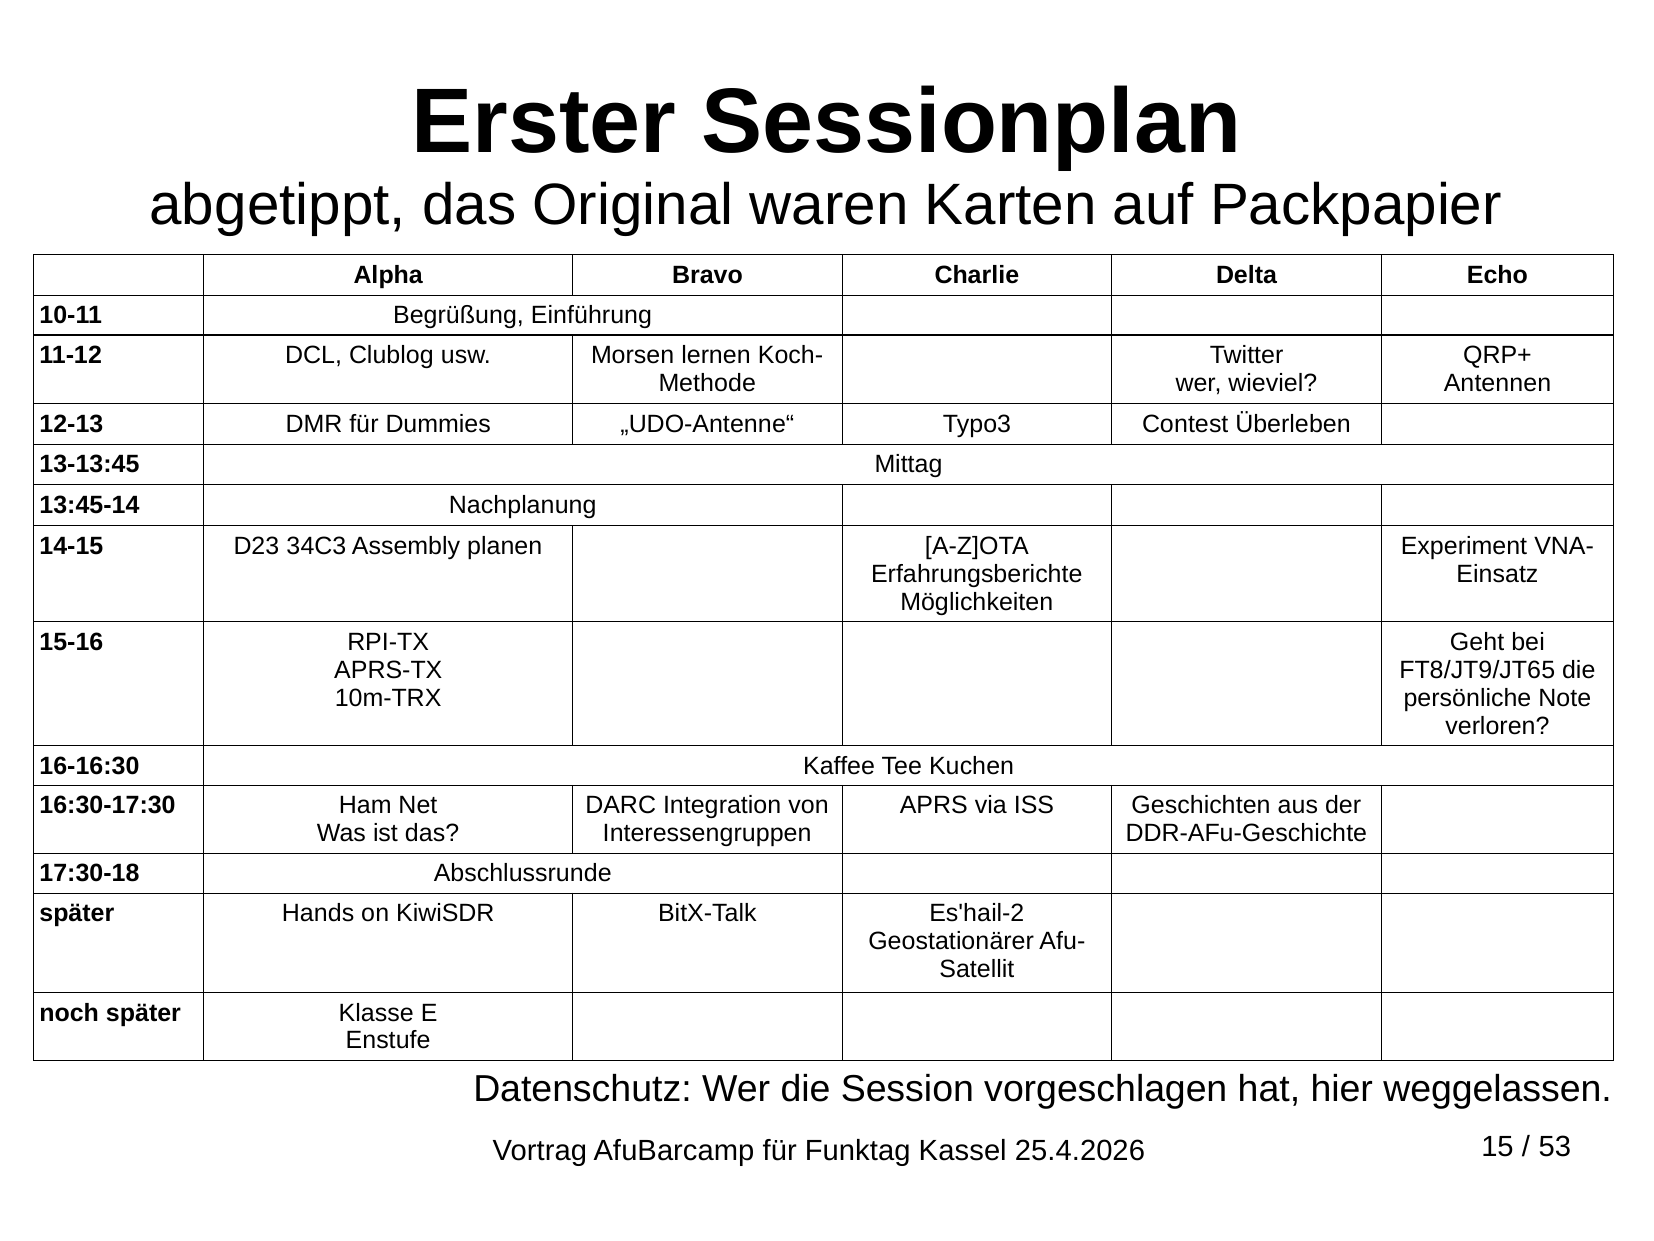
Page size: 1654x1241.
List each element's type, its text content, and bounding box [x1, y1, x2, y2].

table_cell [1112, 296, 1381, 334]
table_cell [843, 993, 1111, 1060]
table_cell Es'hail-2 Geostationärer Afu-Satellit [843, 894, 1111, 992]
table_cell Mittag [204, 445, 1613, 484]
table_cell Morsen lernen Koch-Methode [573, 336, 842, 403]
table_cell Contest Überleben [1112, 404, 1381, 444]
table_cell [573, 993, 842, 1060]
table_cell später [34, 894, 203, 992]
title Erster Sessionplan abgetippt, das Original waren Karten auf Packpapier [82, 49, 1571, 254]
table_cell 15-16 [34, 622, 203, 745]
table_cell 13:45-14 [34, 485, 203, 525]
table_cell Nachplanung [204, 485, 842, 525]
table_cell DARC Integration von Interessengruppen [573, 786, 842, 853]
table_header [34, 255, 203, 295]
table_cell [1112, 894, 1381, 992]
table_cell 16-16:30 [34, 746, 203, 785]
table_cell 14-15 [34, 526, 203, 621]
table_header Alpha [204, 255, 572, 295]
table_cell D23 34C3 Assembly planen [204, 526, 572, 621]
table_cell [843, 622, 1111, 745]
table_cell [1382, 404, 1613, 444]
table_header Echo [1382, 255, 1613, 295]
table_cell [573, 526, 842, 621]
table_cell 11-12 [34, 336, 203, 403]
table_cell Geht bei FT8/JT9/JT65 die persönliche Note verloren? [1382, 622, 1613, 745]
table_cell [1382, 786, 1613, 853]
table_cell [843, 854, 1111, 893]
table_cell Abschlussrunde [204, 854, 842, 893]
table_cell Ham Net Was ist das? [204, 786, 572, 853]
table_cell Typo3 [843, 404, 1111, 444]
table_cell [1112, 485, 1381, 525]
table_cell [1382, 993, 1613, 1060]
table_cell [1112, 622, 1381, 745]
table_cell noch später [34, 993, 203, 1060]
table_cell DMR für Dummies [204, 404, 572, 444]
table_cell BitX-Talk [573, 894, 842, 992]
table_cell Hands on KiwiSDR [204, 894, 572, 992]
table_cell 13-13:45 [34, 445, 203, 484]
table_header Bravo [573, 255, 842, 295]
table_cell Geschichten aus der DDR-AFu-Geschichte [1112, 786, 1381, 853]
table_cell Begrüßung, Einführung [204, 296, 842, 334]
table_cell [1112, 854, 1381, 893]
table_cell „UDO-Antenne“ [573, 404, 842, 444]
table_cell [1382, 296, 1613, 334]
table_cell [A-Z]OTA Erfahrungsberichte Möglichkeiten [843, 526, 1111, 621]
table_cell 16:30-17:30 [34, 786, 203, 853]
table_cell RPI-TX APRS-TX 10m-TRX [204, 622, 572, 745]
table_cell 12-13 [34, 404, 203, 444]
table_cell QRP+ Antennen [1382, 336, 1613, 403]
table_header Delta [1112, 255, 1381, 295]
table_cell 10-11 [34, 296, 203, 334]
table_cell [1382, 894, 1613, 992]
table_cell [1112, 526, 1381, 621]
table_cell DCL, Clublog usw. [204, 336, 572, 403]
table_cell [1382, 854, 1613, 893]
table_cell Experiment VNA-Einsatz [1382, 526, 1613, 621]
table_cell [573, 622, 842, 745]
table_cell [1112, 993, 1381, 1060]
table_cell Klasse E Enstufe [204, 993, 572, 1060]
table_cell Kaffee Tee Kuchen [204, 746, 1613, 785]
table_cell Twitter wer, wieviel? [1112, 336, 1381, 403]
table_cell [1382, 485, 1613, 525]
table_cell [843, 336, 1111, 403]
text_box Datenschutz: Wer die Session vorgeschlagen hat, hier weggelassen. [458, 1060, 1630, 1117]
table_cell [843, 485, 1111, 525]
table_cell 17:30-18 [34, 854, 203, 893]
table_cell APRS via ISS [843, 786, 1111, 853]
table_header Charlie [843, 255, 1111, 295]
table_cell [843, 296, 1111, 334]
